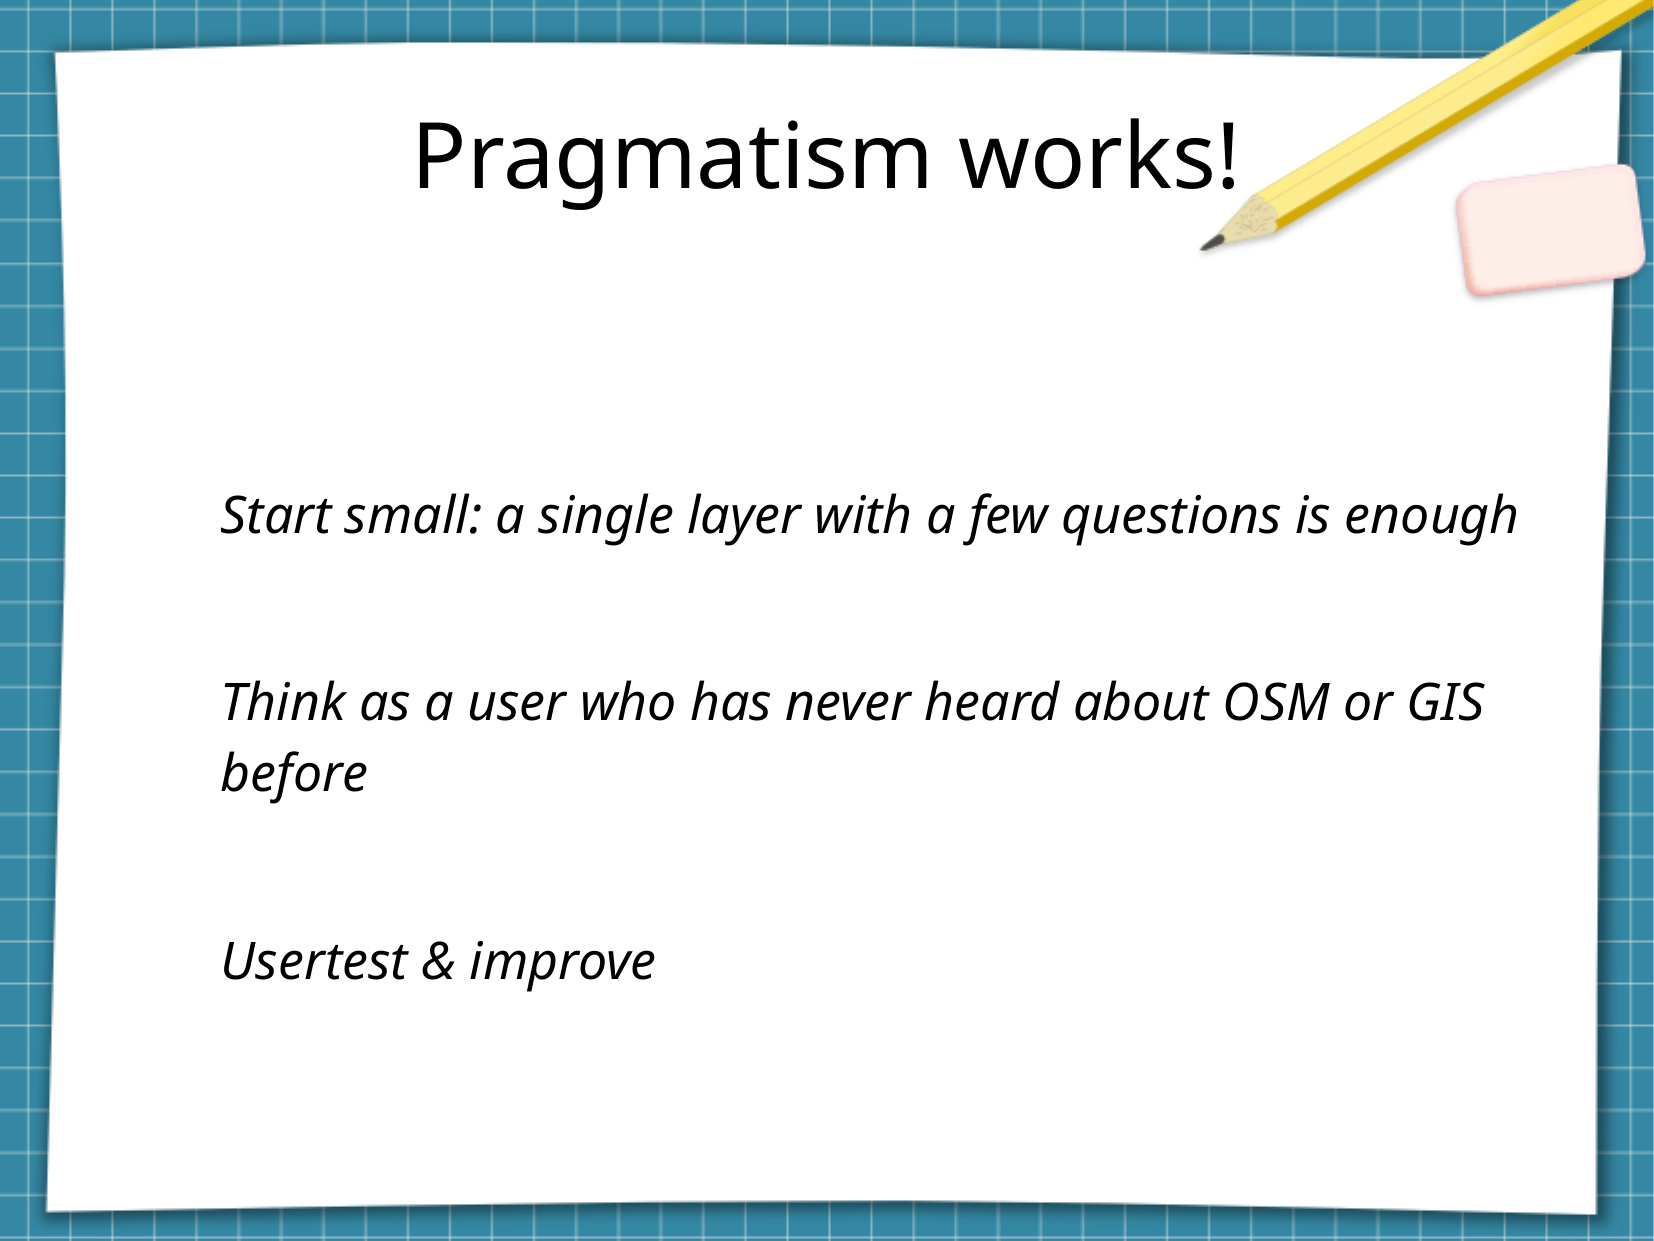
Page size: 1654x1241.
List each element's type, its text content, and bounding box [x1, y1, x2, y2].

picture [0, 0, 1654, 1241]
title Pragmatism works! [82, 49, 1571, 257]
list Start small: a single layer with a few questions is enough Think as a user who has never heard about OSM or GIS before Usertest & improve [82, 290, 1571, 1010]
